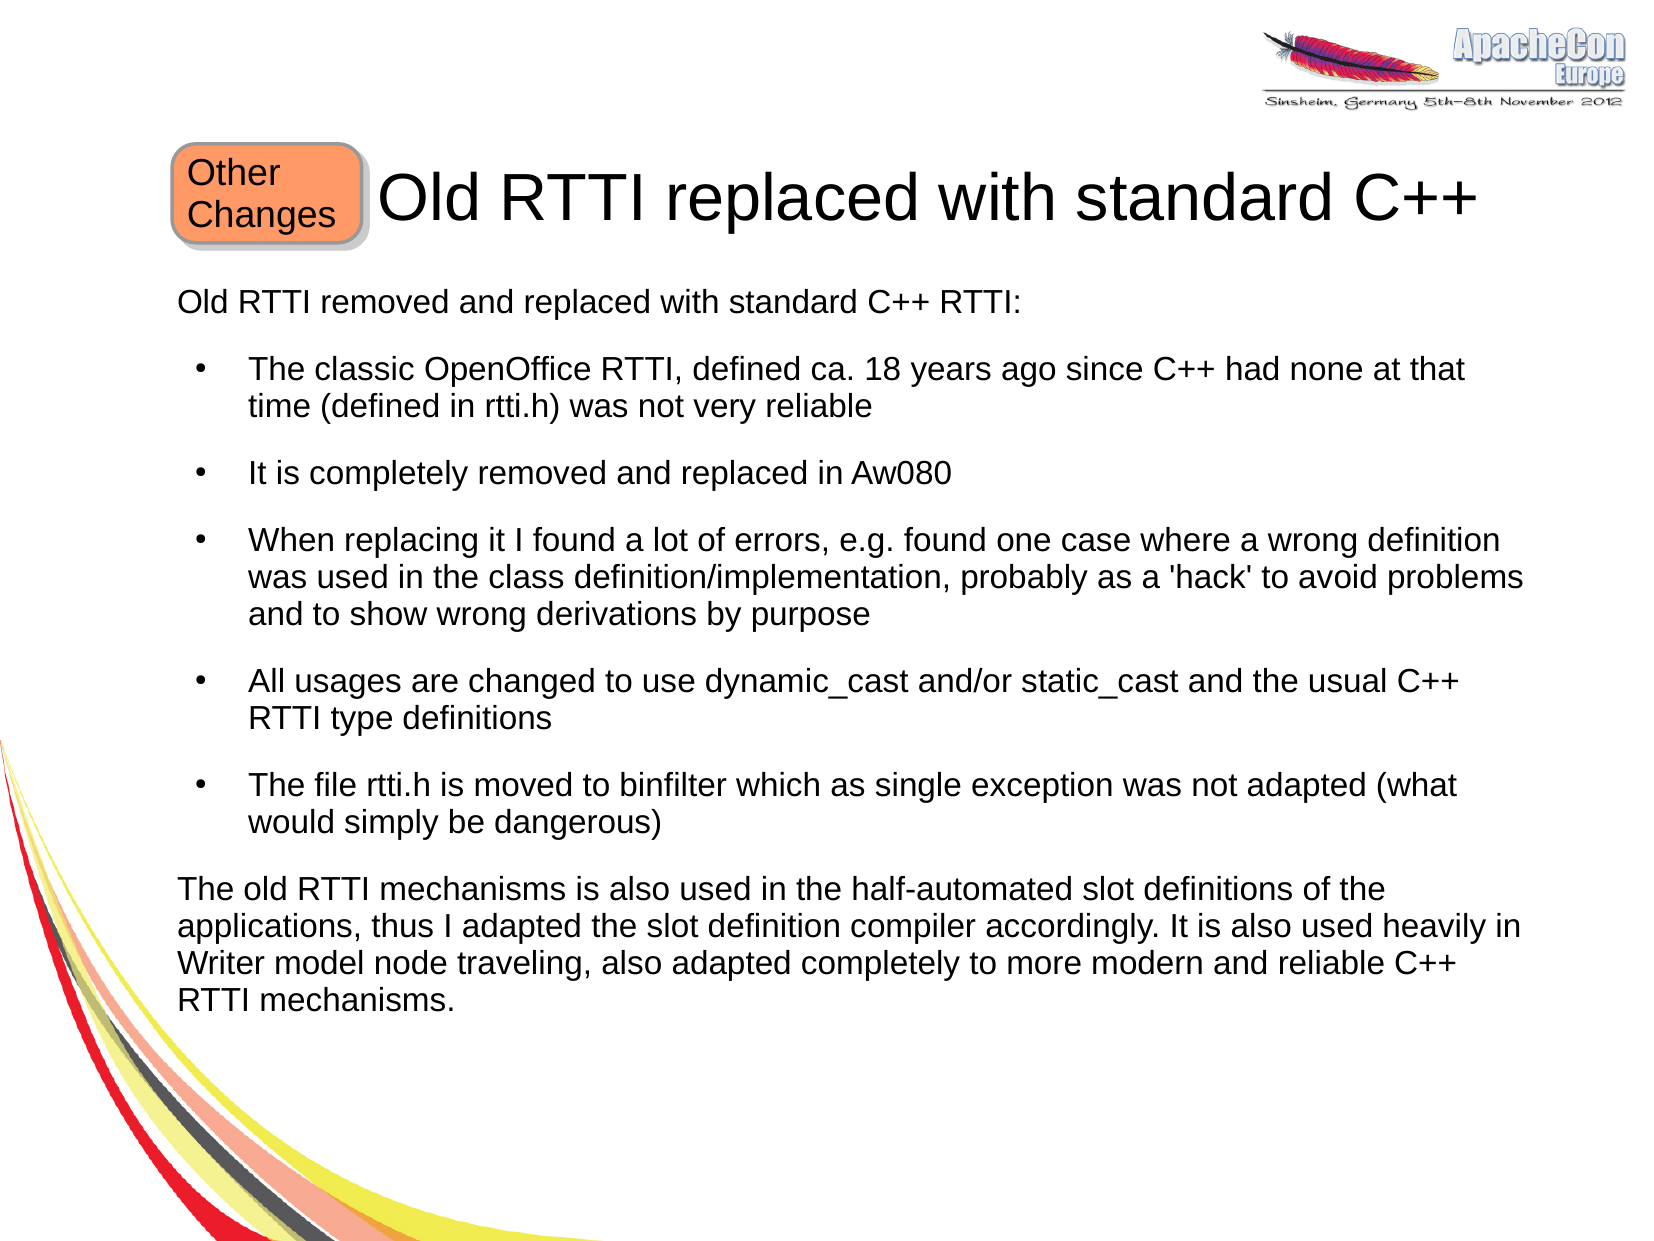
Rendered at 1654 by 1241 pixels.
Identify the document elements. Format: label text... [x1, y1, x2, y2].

picture [0, 0, 1654, 1241]
list Old RTTI removed and replaced with standard C++ RTTI: The classic OpenOffice RTTI, defined ca. 18 years ago since C++ had none at that time (defined in rtti.h) was not very reliable It is completely removed and replaced in Aw080 When replacing it I found a lot of errors, e.g. found one case where a wrong definition was used in the class definition/implementation, probably as a 'hack' to avoid problems and to show wrong derivations by purpose All usages are changed to use dynamic_cast and/or static_cast and the usual C++ RTTI type definitions The file rtti.h is moved to binfilter which as single exception was not adapted (what would simply be dangerous) The old RTTI mechanisms is also used in the half-automated slot definitions of the applications, thus I adapted the slot definition compiler accordingly. It is also used heavily in Writer model node traveling, also adapted completely to more modern and reliable C++ RTTI mechanisms. [177, 283, 1536, 1023]
text_box Other Changes [172, 143, 362, 243]
title Old RTTI replaced with standard C++ [377, 148, 1530, 247]
